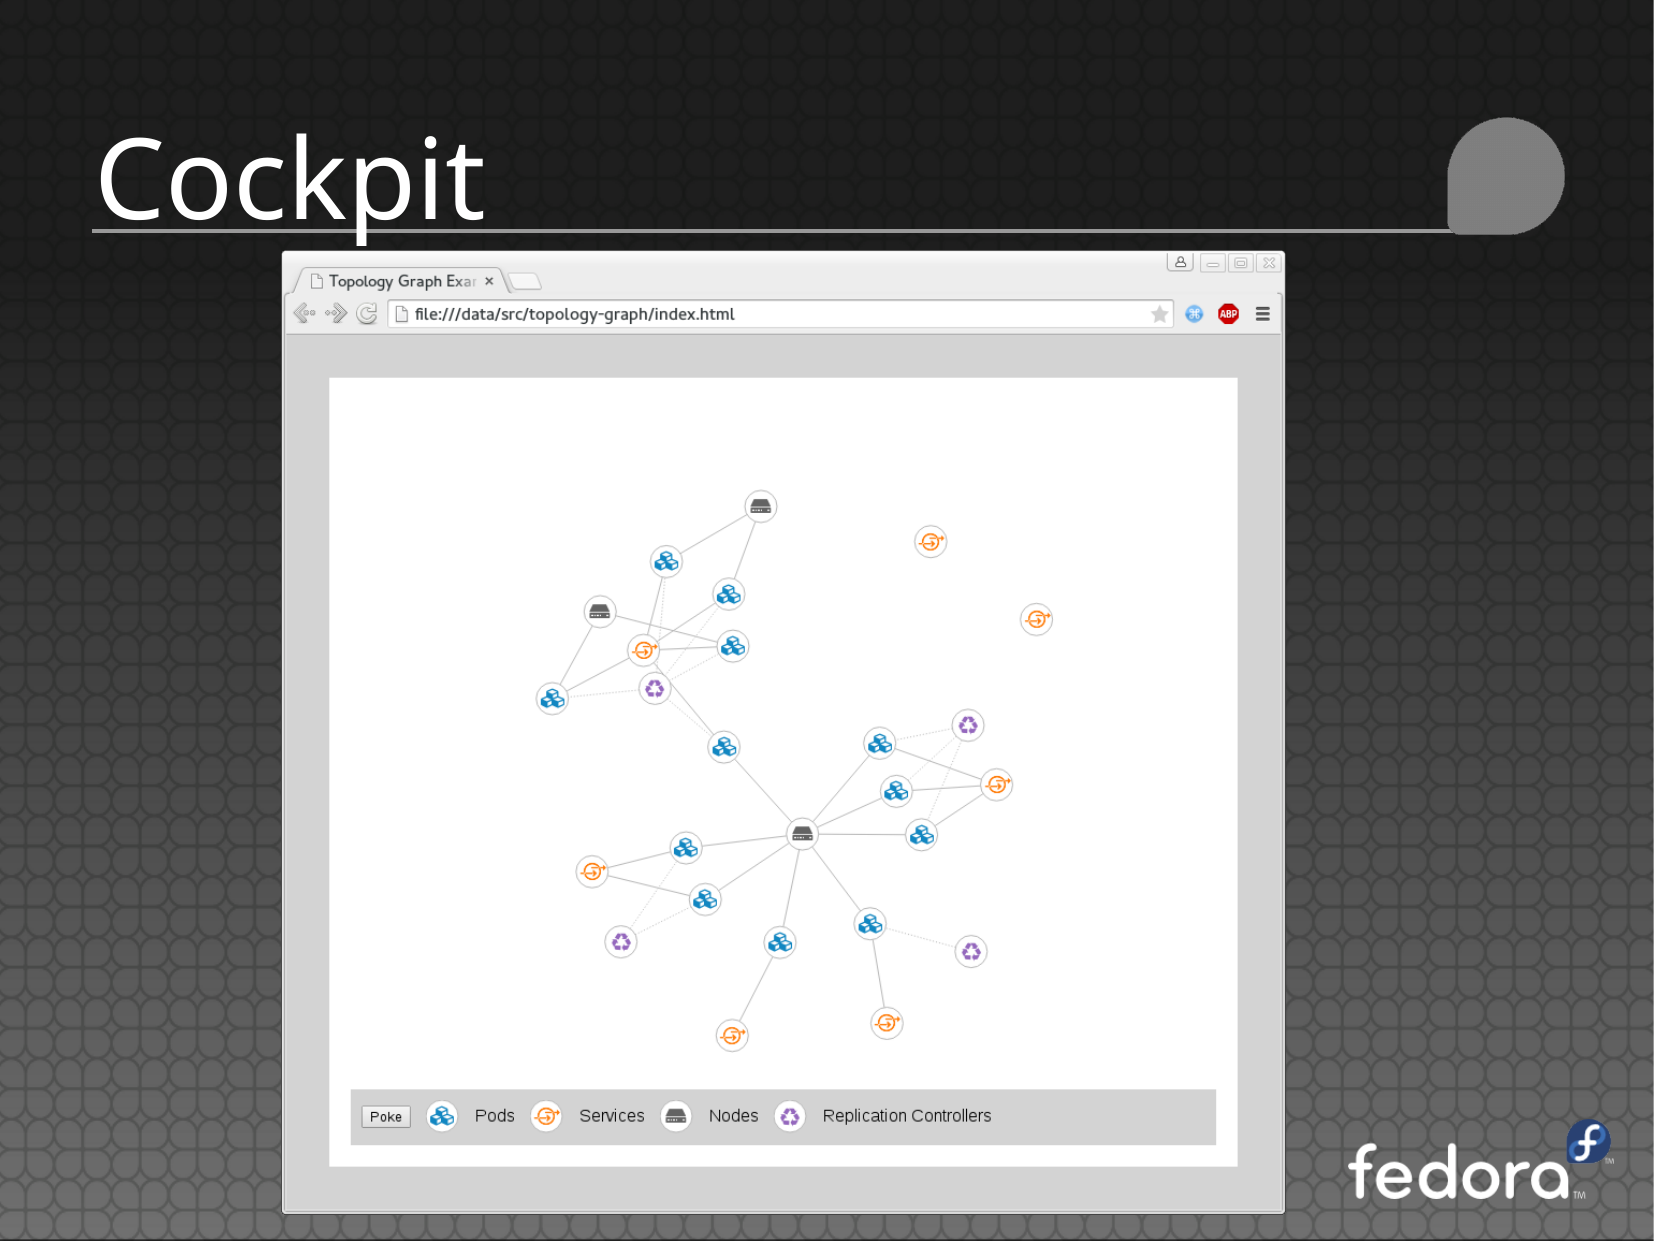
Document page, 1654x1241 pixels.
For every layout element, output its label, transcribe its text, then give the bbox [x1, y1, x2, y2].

picture [0, 0, 1654, 1241]
title Cockpit [94, 100, 1426, 251]
